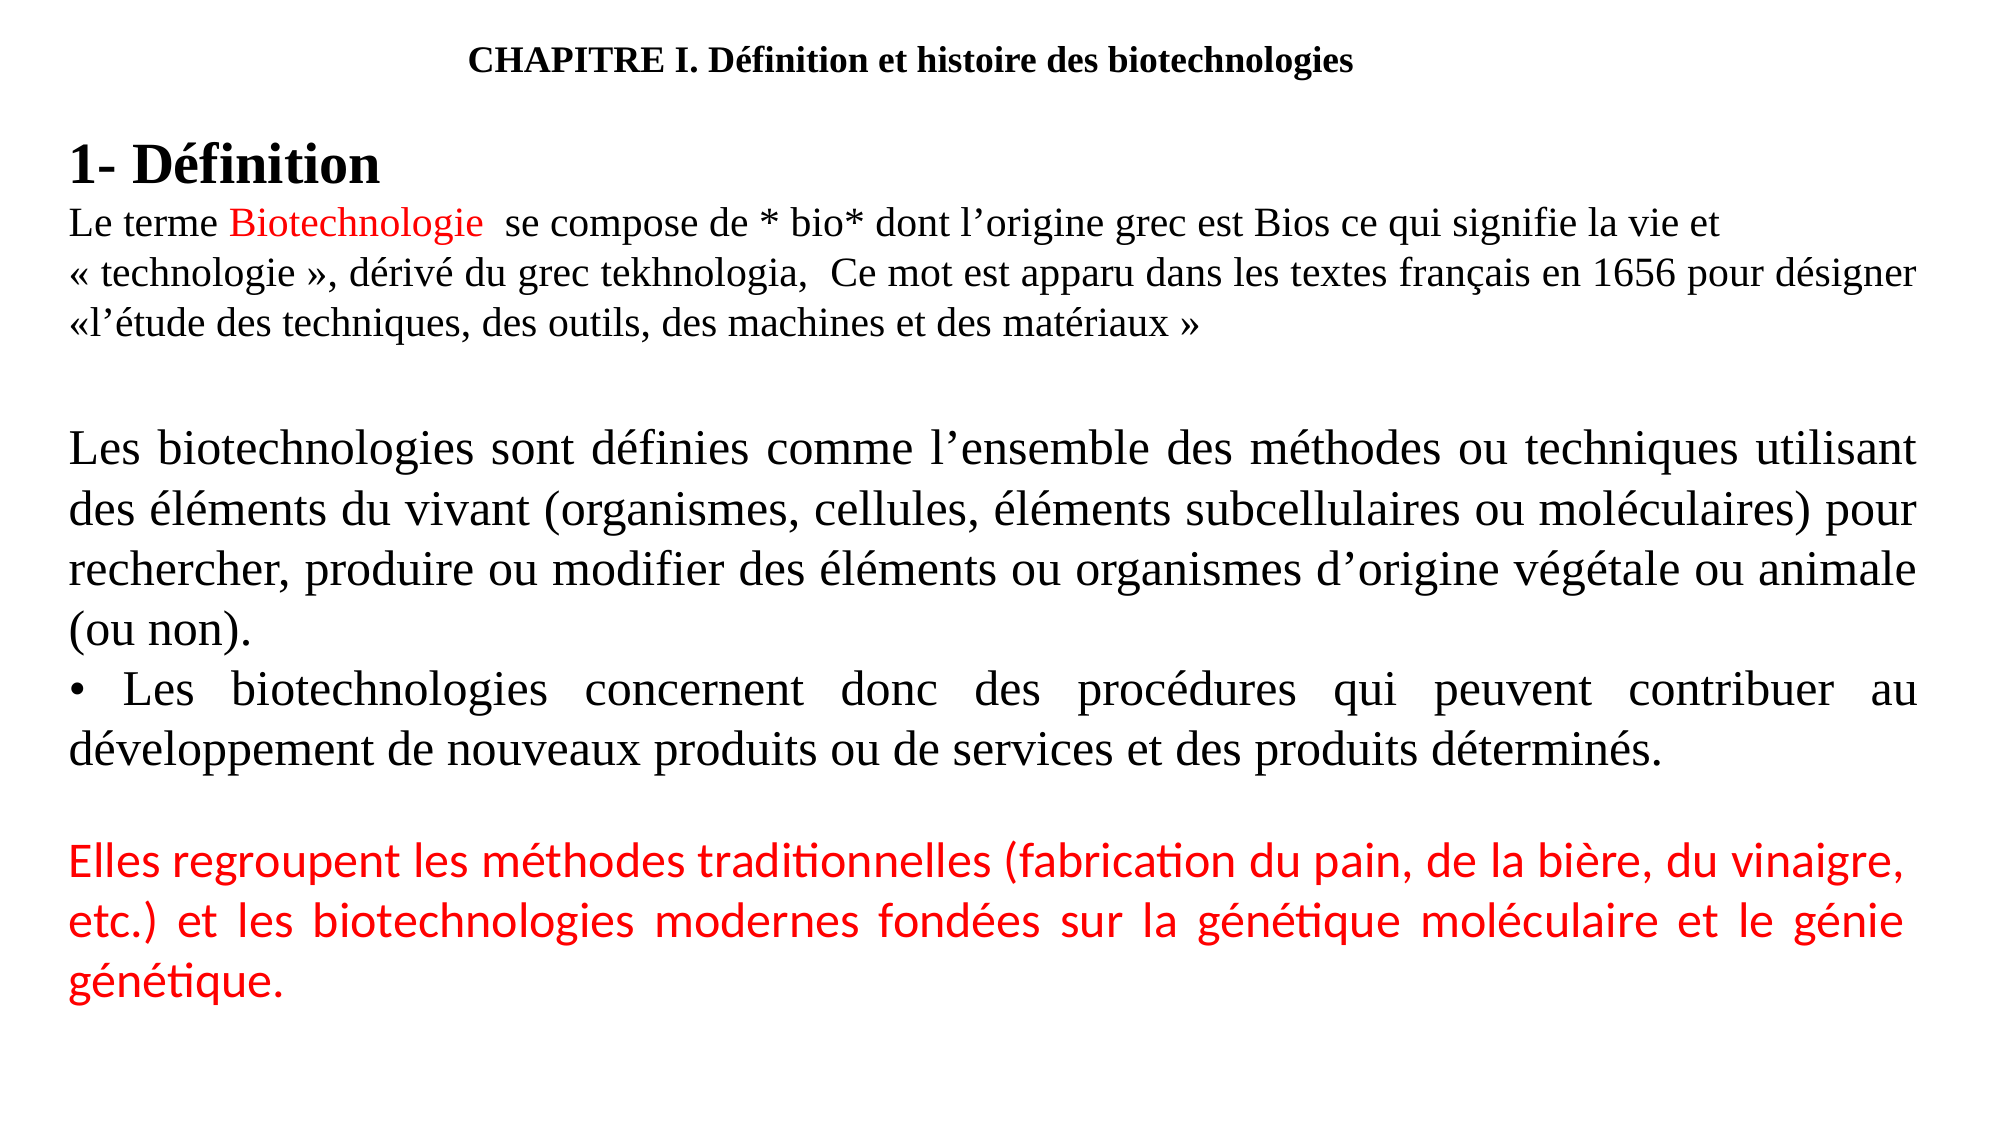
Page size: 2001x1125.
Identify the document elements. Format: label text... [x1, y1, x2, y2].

text_box Elles regroupent les méthodes traditionnelles (fabrication du pain, de la bière, du vinaigre, etc.) et les biotechnologies modernes fondées sur la génétique moléculaire et le génie génétique. [53, 819, 1940, 1017]
text_box CHAPITRE I. Définition et histoire des biotechnologies 1- Définition Le terme Biotechnologie se compose de * bio* dont l’origine grec est Bios ce qui signifie la vie et « technologie », dérivé du grec tekhnologia, Ce mot est apparu dans les textes français en 1656 pour désigner «l’étude des techniques, des outils, des machines et des matériaux » Les biotechnologies sont définies comme l’ensemble des méthodes ou techniques utilisant des éléments du vivant (organismes, cellules, éléments subcellulaires ou moléculaires) pour rechercher, produire ou modifier des éléments ou organismes d’origine végétale ou animale (ou non). • Les biotechnologies concernent donc des procédures qui peuvent contribuer au développement de nouveaux produits ou de services et des produits déterminés. [53, 0, 1943, 791]
